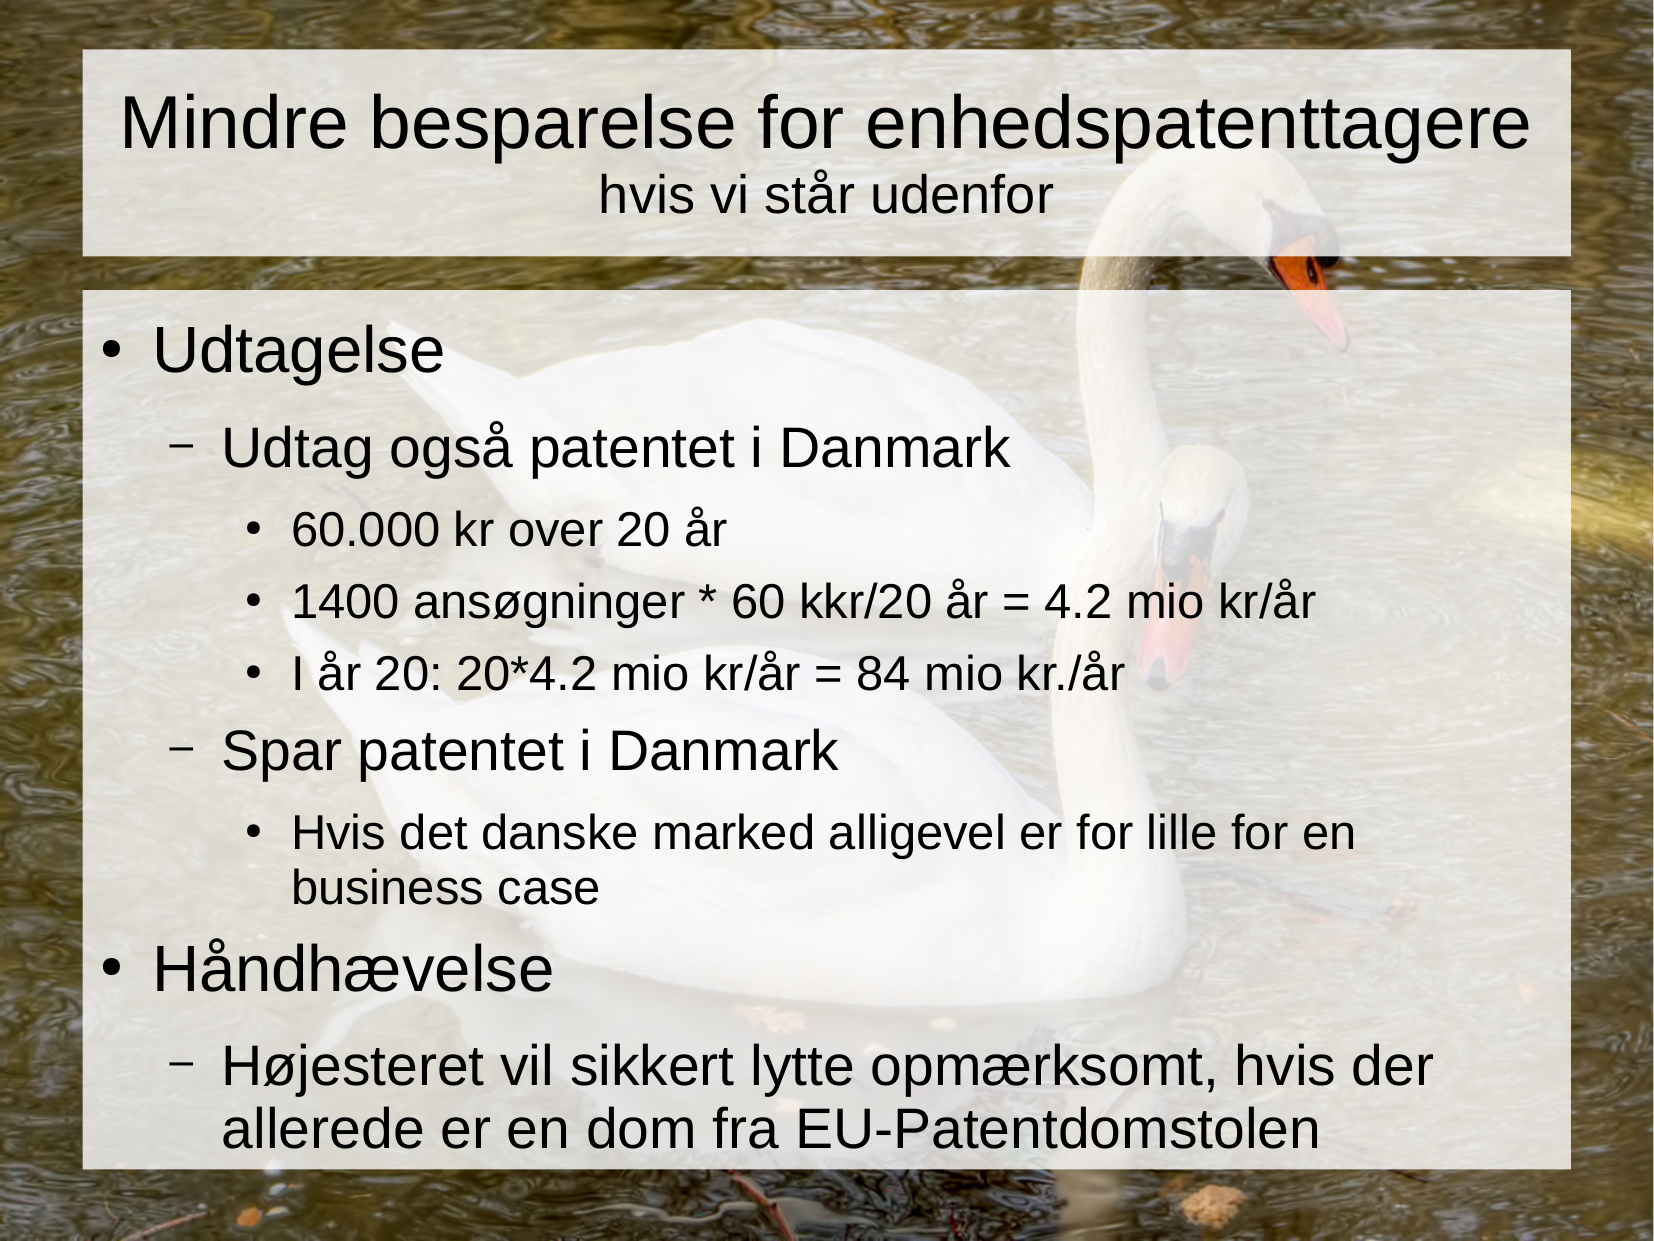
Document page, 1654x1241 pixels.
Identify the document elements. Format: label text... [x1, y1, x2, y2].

title Mindre besparelse for enhedspatenttagere hvis vi står udenfor [82, 49, 1571, 257]
picture [0, 0, 1654, 1241]
list Udtagelse Udtag også patentet i Danmark 60.000 kr over 20 år 1400 ansøgninger * 60 kkr/20 år = 4.2 mio kr/år I år 20: 20*4.2 mio kr/år = 84 mio kr./år Spar patentet i Danmark Hvis det danske marked alligevel er for lille for en business case Håndhævelse Højesteret vil sikkert lytte opmærksomt, hvis der allerede er en dom fra EU-Patentdomstolen [82, 290, 1571, 1170]
